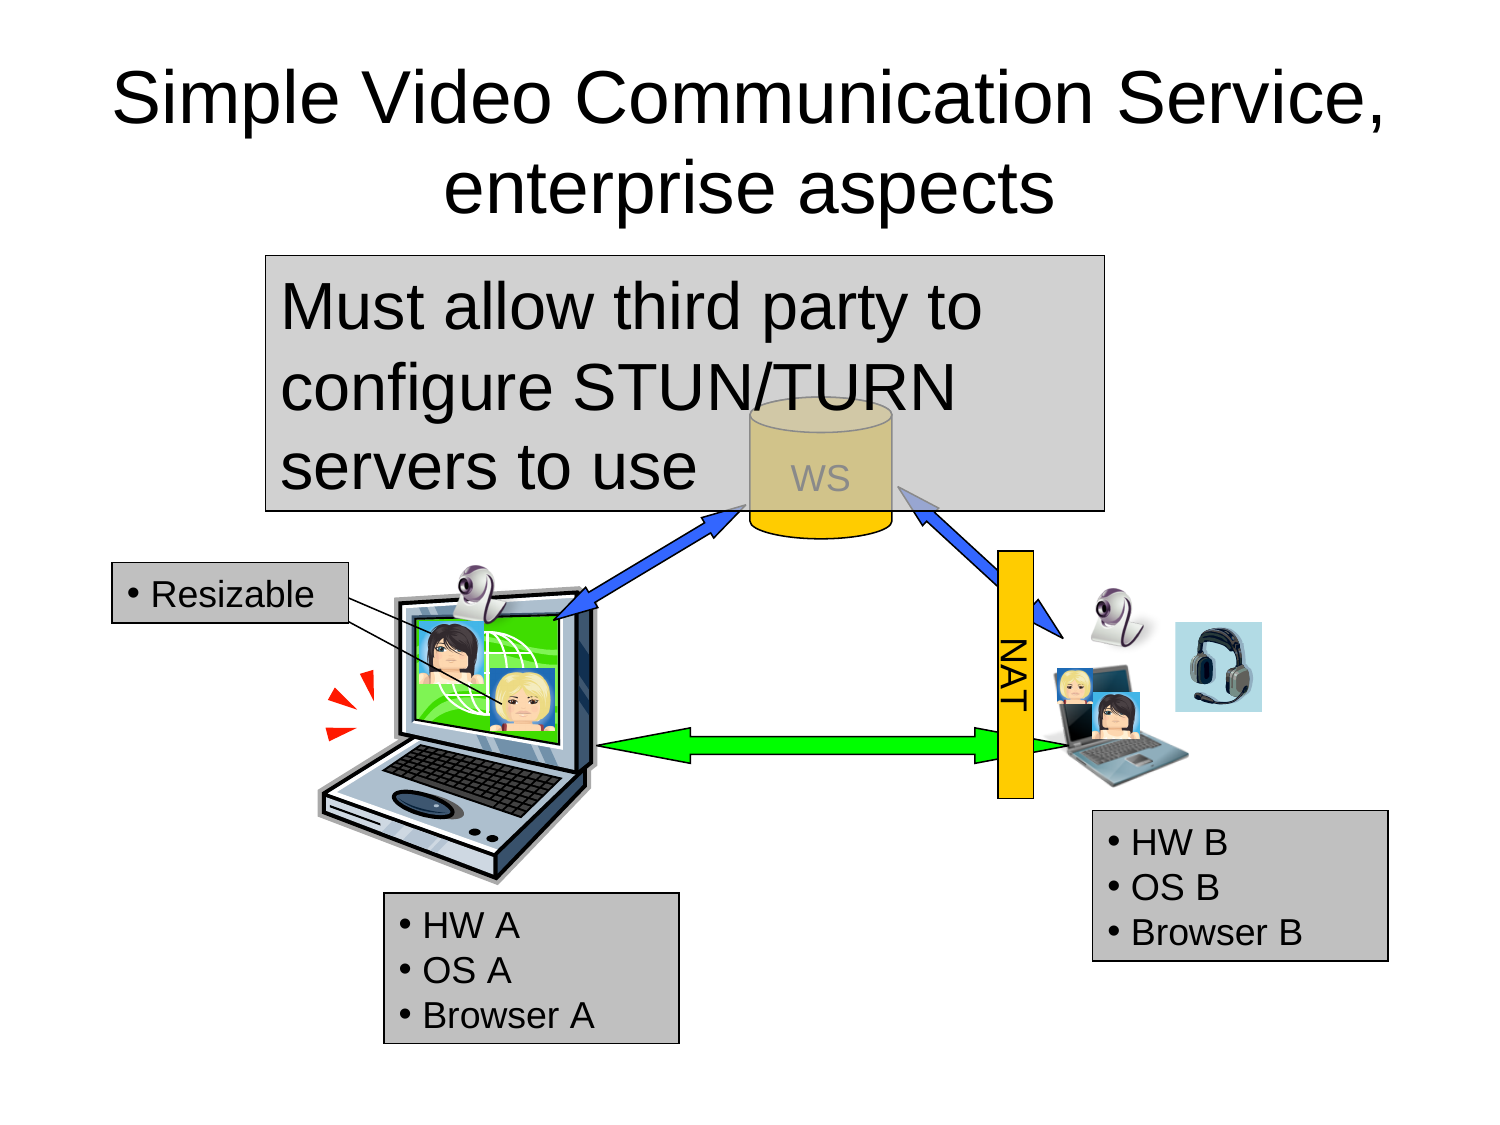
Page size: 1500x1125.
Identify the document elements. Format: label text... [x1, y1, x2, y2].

text_box [1034, 738, 1070, 753]
text_box HW A OS A Browser A [383, 893, 680, 1044]
text_box HW B OS B Browser B [1092, 810, 1388, 962]
picture [1033, 571, 1263, 808]
text_box NAT [998, 550, 1034, 799]
text_box [1034, 599, 1064, 639]
text_box [553, 511, 740, 621]
text_box [913, 511, 998, 587]
text_box [596, 727, 998, 764]
title Simple Video Communication Service, enterprise aspects [75, 41, 1426, 237]
text_box Must allow third party to configure STUN/TURN servers to use [265, 255, 1105, 511]
picture [317, 548, 598, 886]
text_box WS [749, 511, 892, 539]
text_box Resizable [112, 562, 349, 623]
